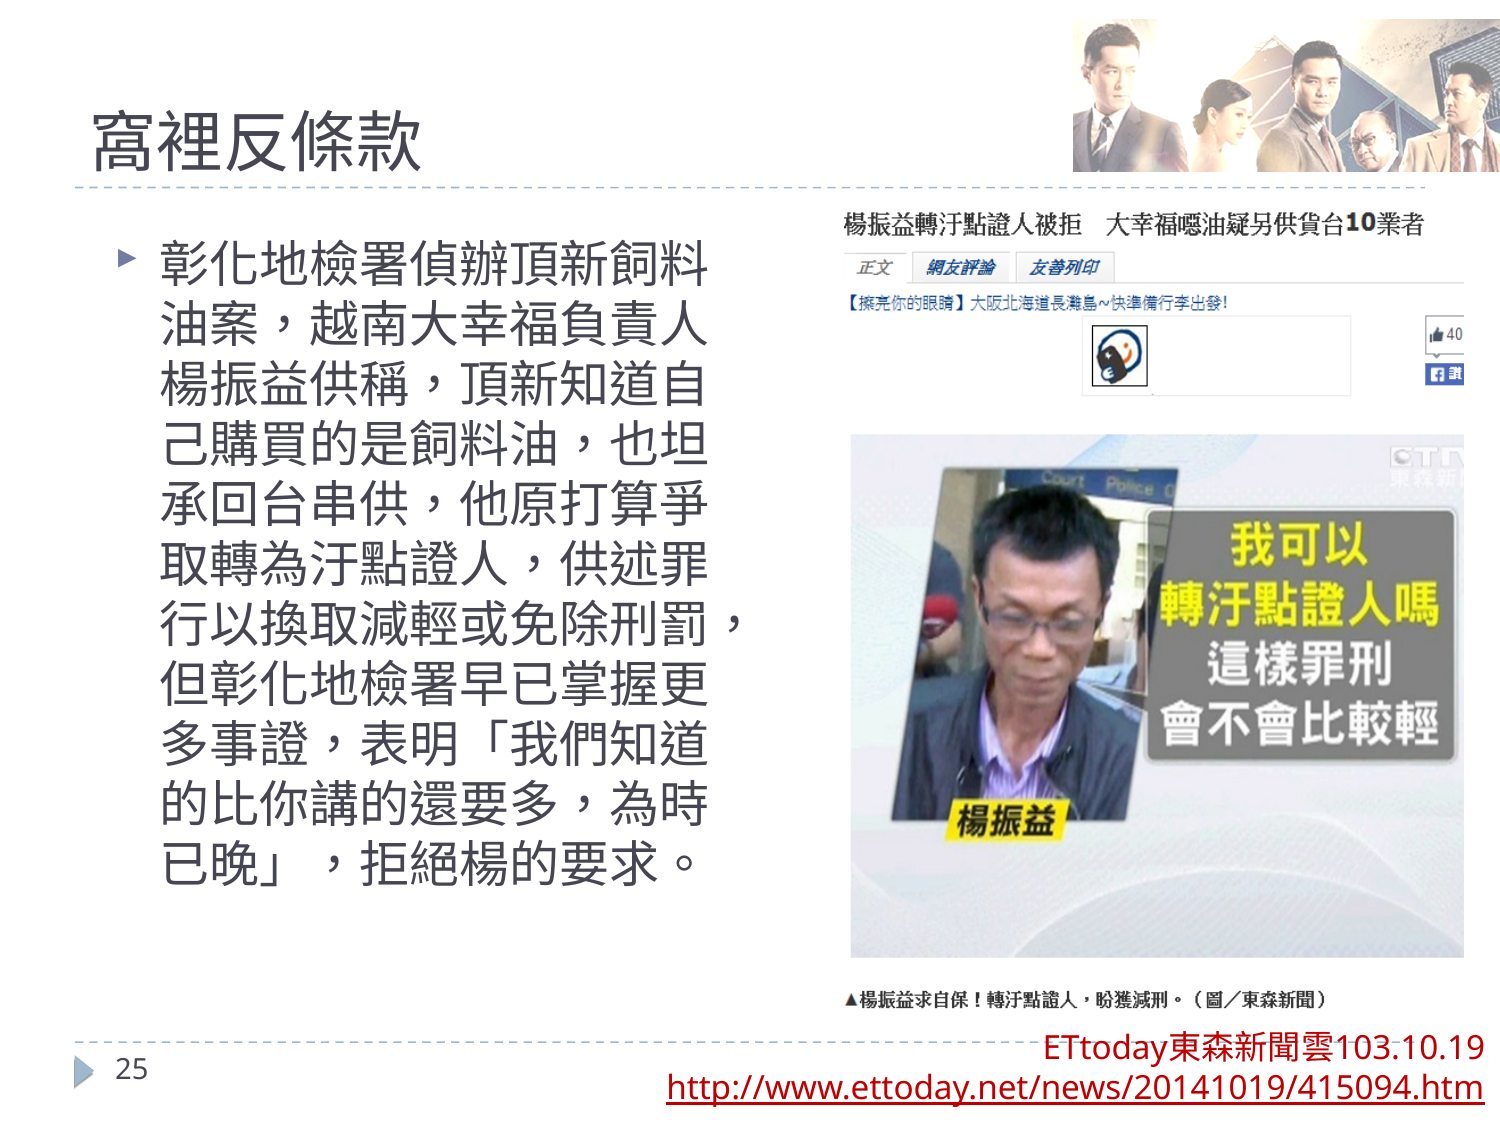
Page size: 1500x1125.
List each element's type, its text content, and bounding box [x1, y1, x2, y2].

text_box 彰化地檢署偵辦頂新飼料油案，越南大幸福負責人楊振益供稱，頂新知道自己購買的是飼料油，也坦承回台串供，他原打算爭取轉為汙點證人，供述罪行以換取減輕或免除刑罰，但彰化地檢署早已掌握更多事證，表明「我們知道的比你講的還要多，為時已晚」，拒絕楊的要求。 [99, 224, 762, 1035]
picture [1073, 19, 1500, 172]
slide_number <編號> [100, 1042, 426, 1103]
title 窩裡反條款 [75, 24, 1425, 188]
text_box ETtoday東森新聞雲103.10.19 http://www.ettoday.net/news/20141019/415094.htm [621, 1018, 1500, 1114]
picture [844, 199, 1464, 1018]
